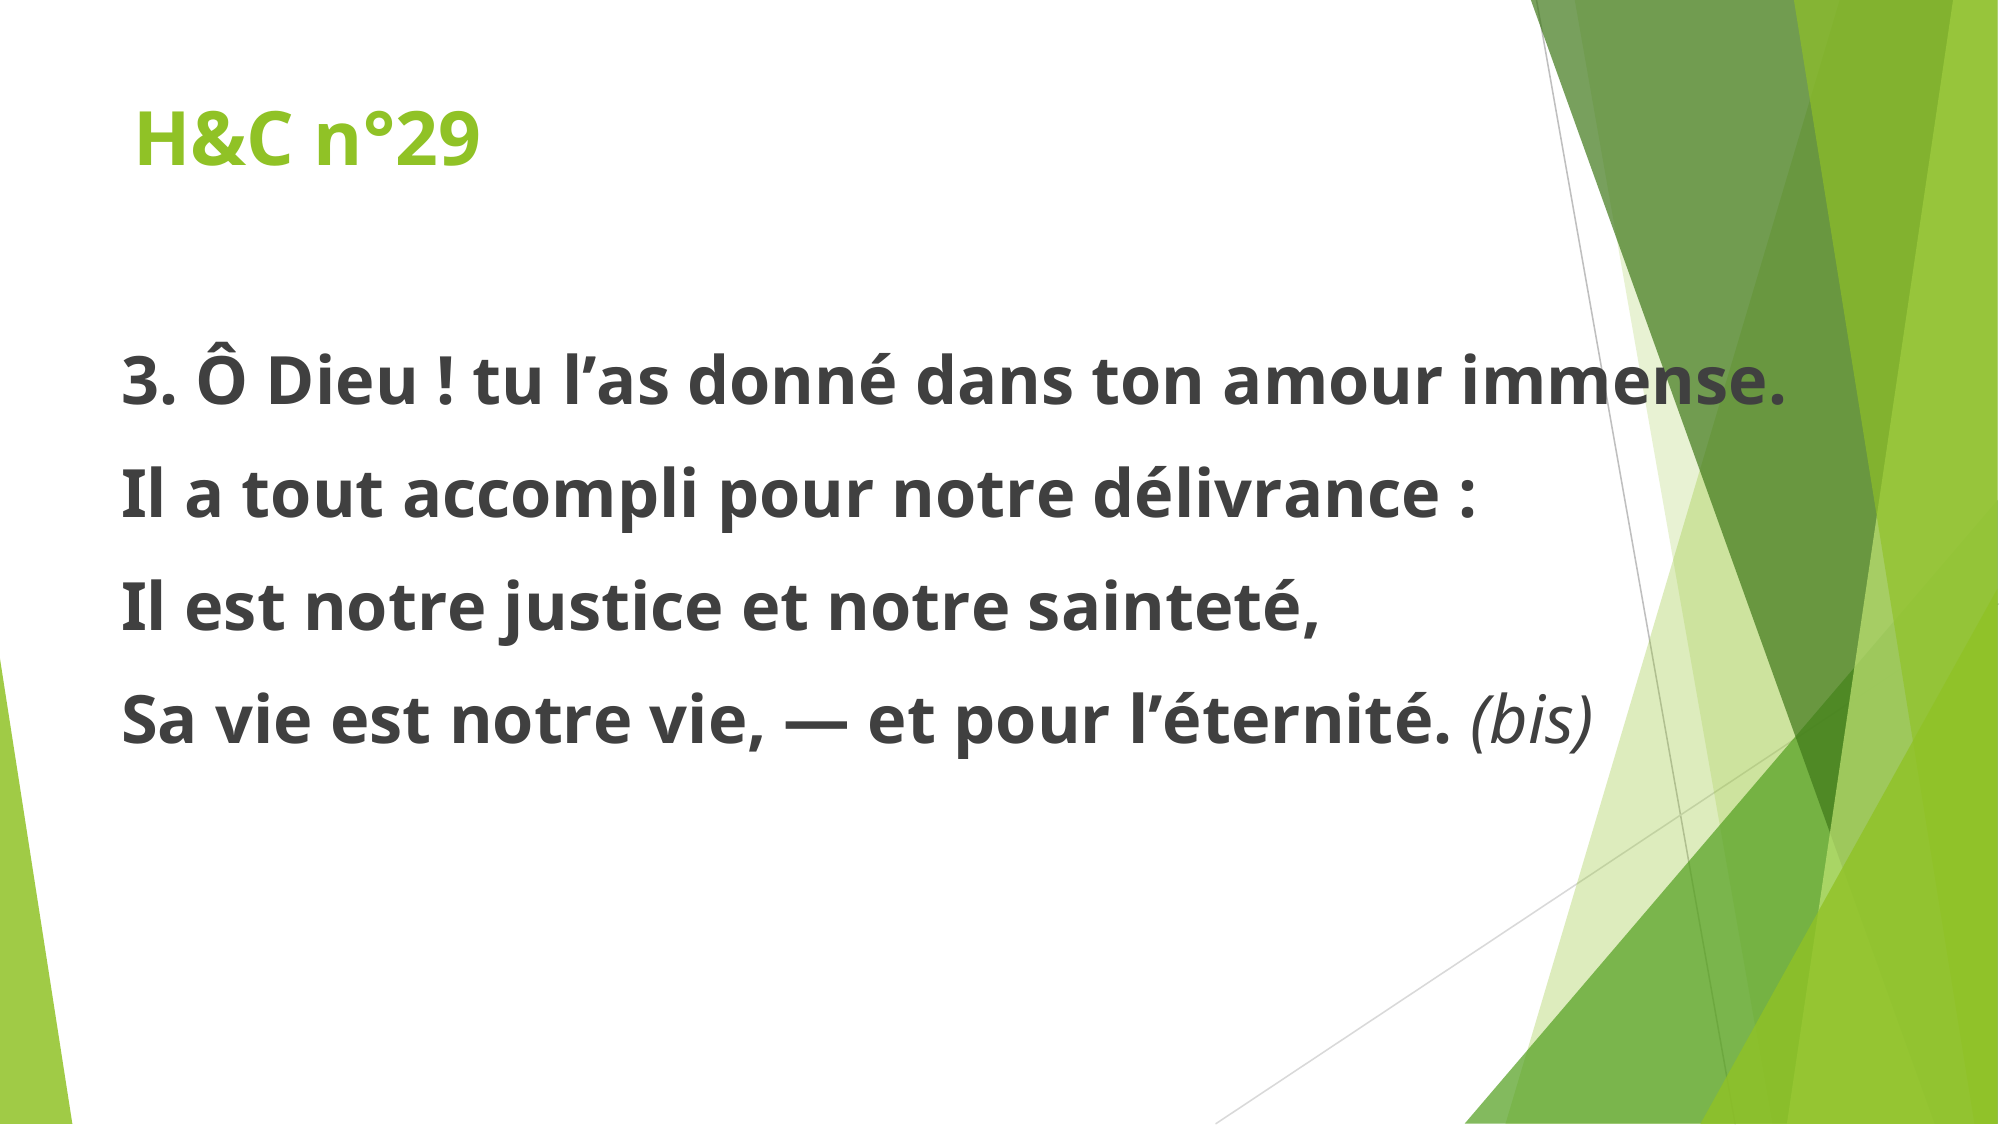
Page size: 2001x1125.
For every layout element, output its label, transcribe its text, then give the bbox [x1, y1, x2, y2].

text_box 3. Ô Dieu ! tu l’as donné dans ton amour immense. Il a tout accompli pour notre délivrance : Il est notre justice et notre sainteté, Sa vie est notre vie, — et pour l’éternité. (bis) [106, 318, 1973, 1037]
text_box H&C n°29 [118, 82, 1442, 260]
